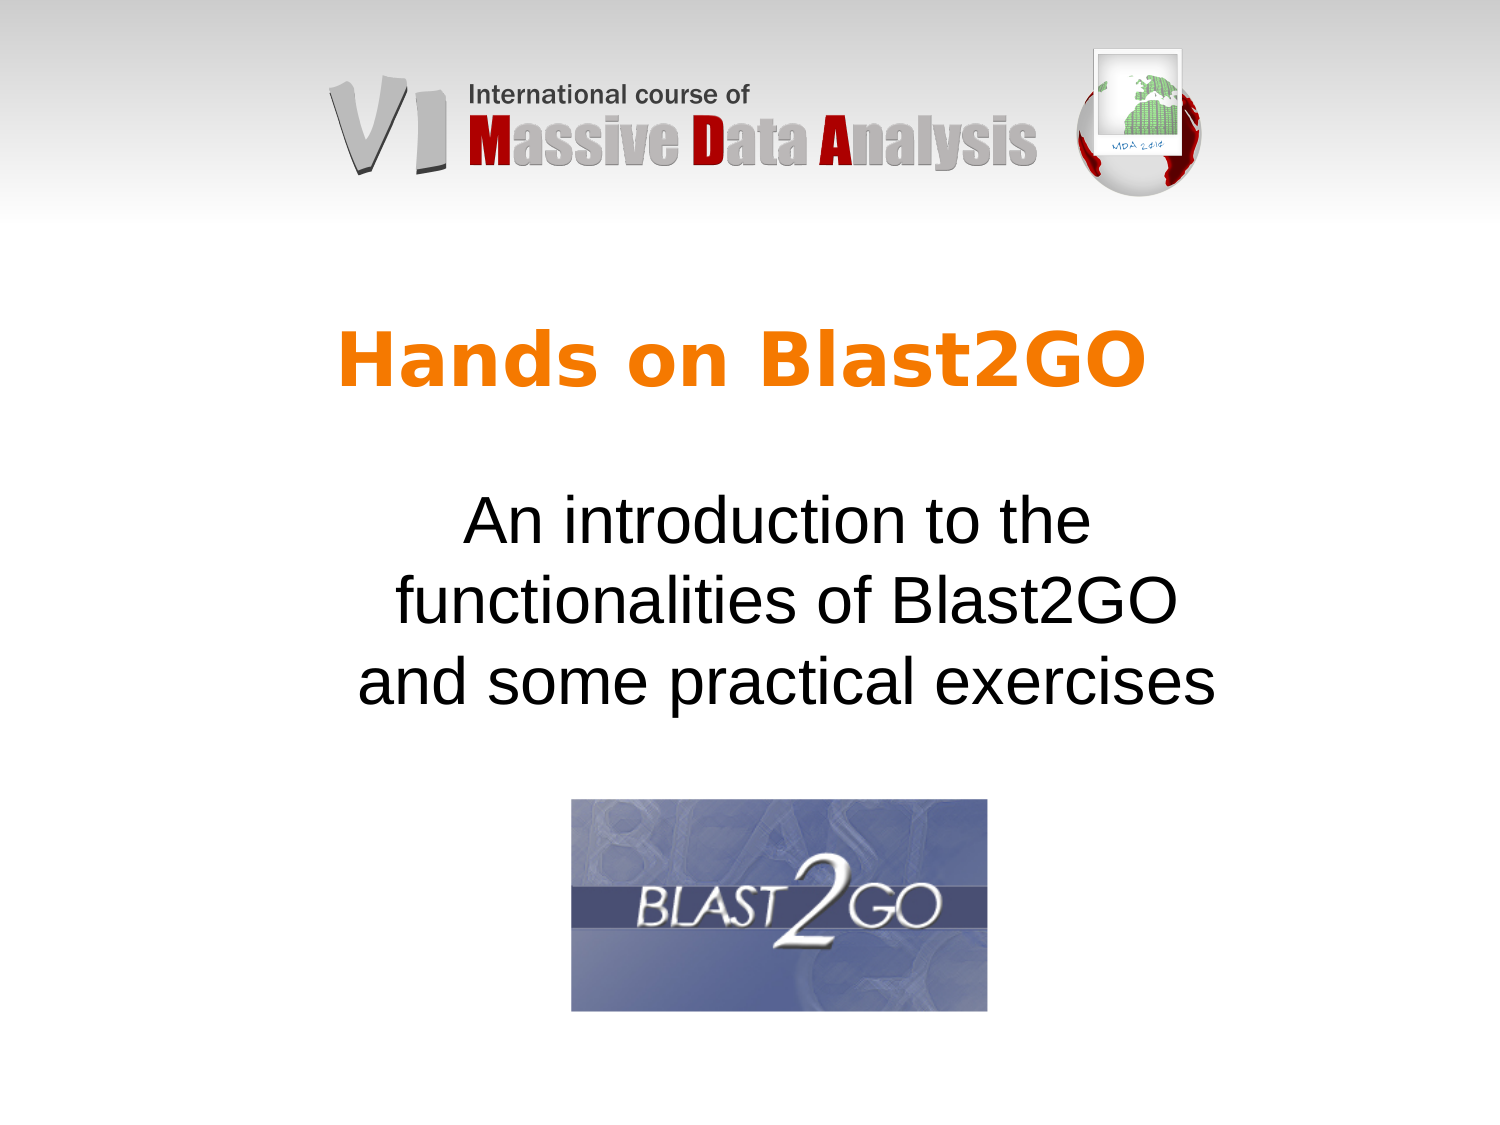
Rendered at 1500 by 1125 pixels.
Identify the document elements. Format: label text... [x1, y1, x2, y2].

picture [315, 47, 1216, 198]
picture [570, 798, 989, 1013]
subtitle An introduction to the functionalities of Blast2GO and some practical exercises [75, 484, 1426, 802]
title Hands on Blast2GO [75, 262, 1410, 459]
